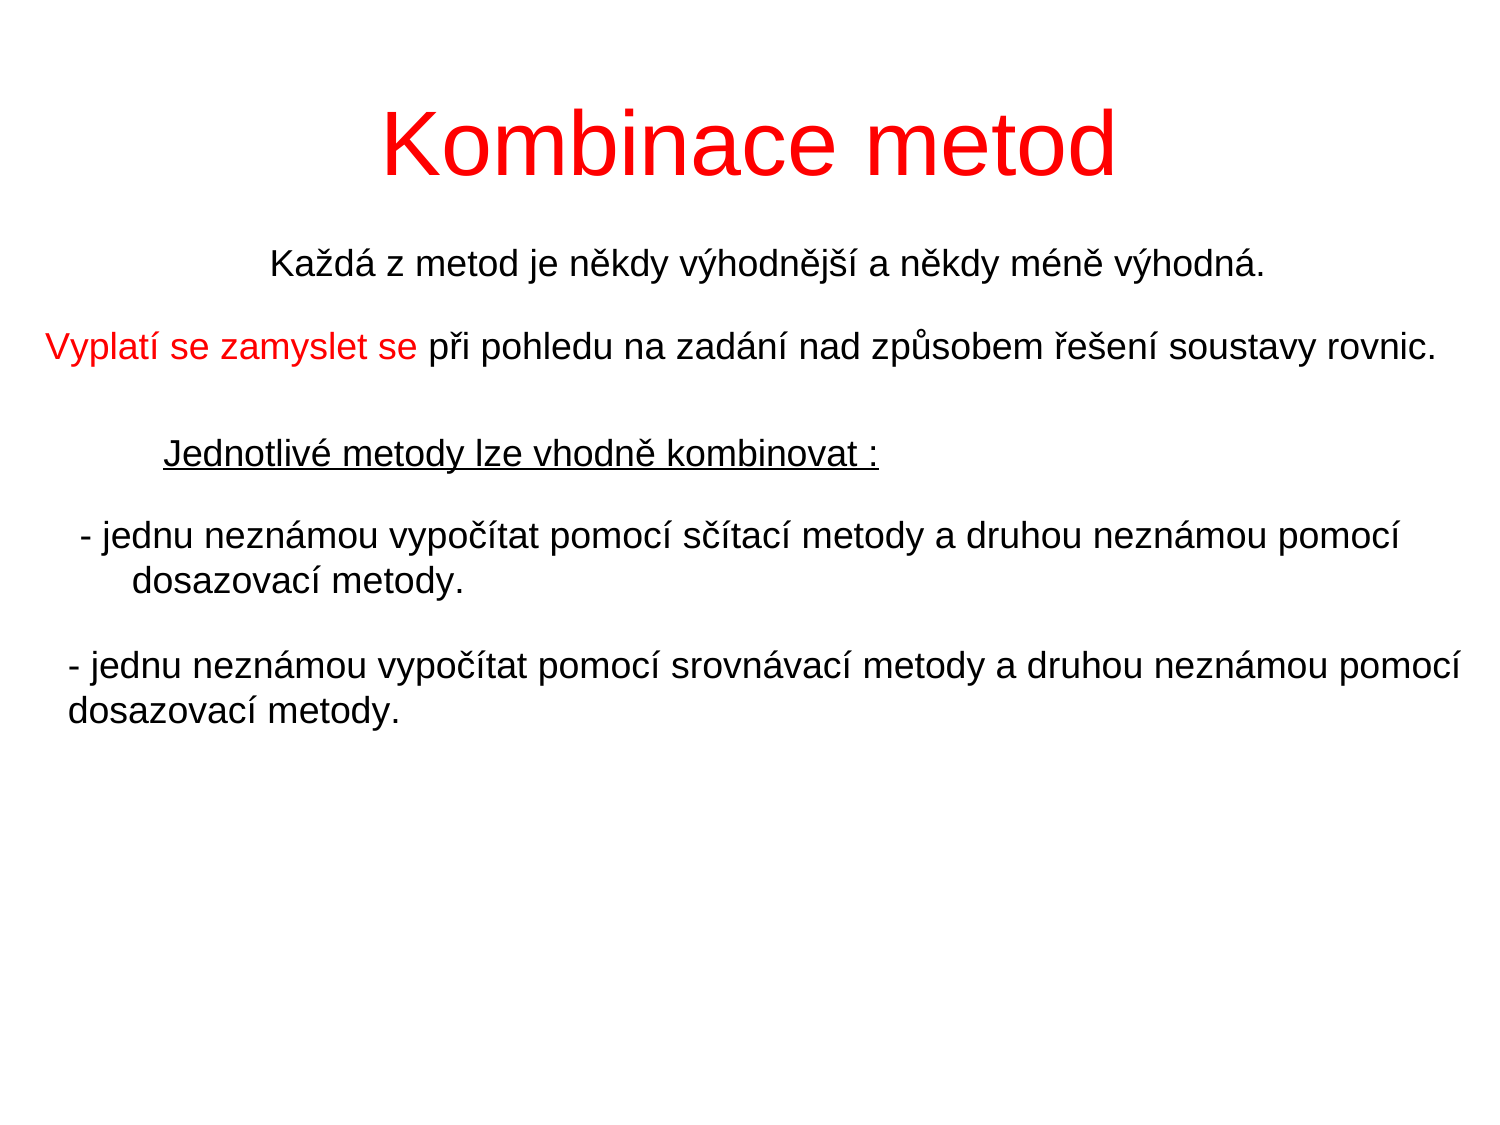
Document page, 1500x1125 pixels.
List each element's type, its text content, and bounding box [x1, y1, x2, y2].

text_box Vyplatí se zamyslet se při pohledu na zadání nad způsobem řešení soustavy rovnic. [30, 314, 1453, 375]
text_box Každá z metod je někdy výhodnější a někdy méně výhodná. [254, 231, 1282, 293]
text_box - jednu neznámou vypočítat pomocí sčítací metody a druhou neznámou pomocí dosazovací metody. [64, 503, 1459, 609]
text_box Jednotlivé metody lze vhodně kombinovat : [148, 420, 894, 482]
title Kombinace metod [75, 45, 1426, 233]
text_box - jednu neznámou vypočítat pomocí srovnávací metody a druhou neznámou pomocí dosazovací metody. [53, 633, 1500, 739]
